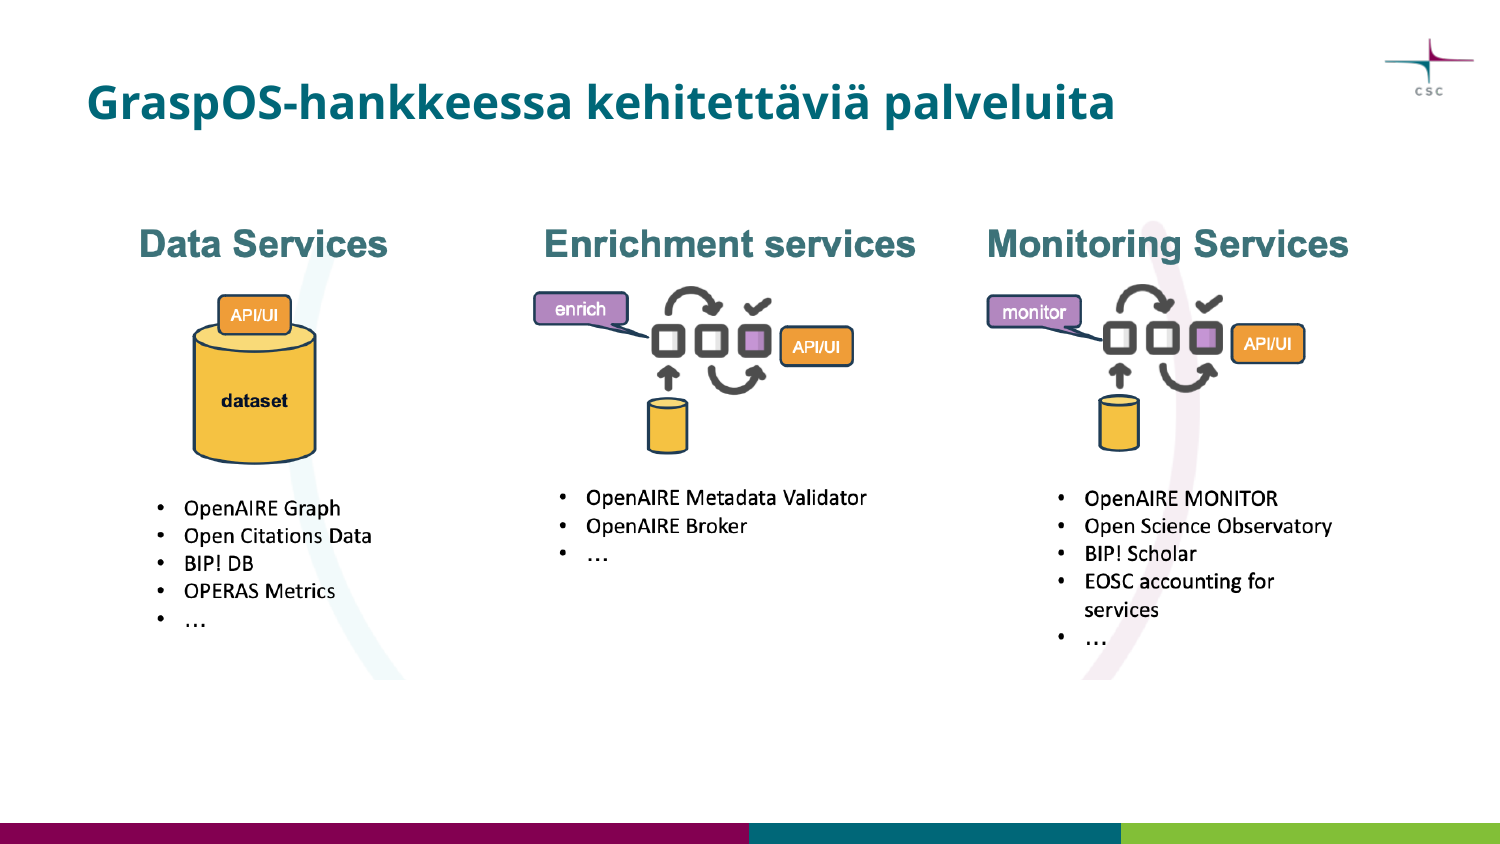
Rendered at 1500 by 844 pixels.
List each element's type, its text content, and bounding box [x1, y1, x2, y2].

picture [123, 212, 1377, 680]
title GraspOS-hankkeessa kehitettäviä palveluita [75, 30, 1346, 172]
